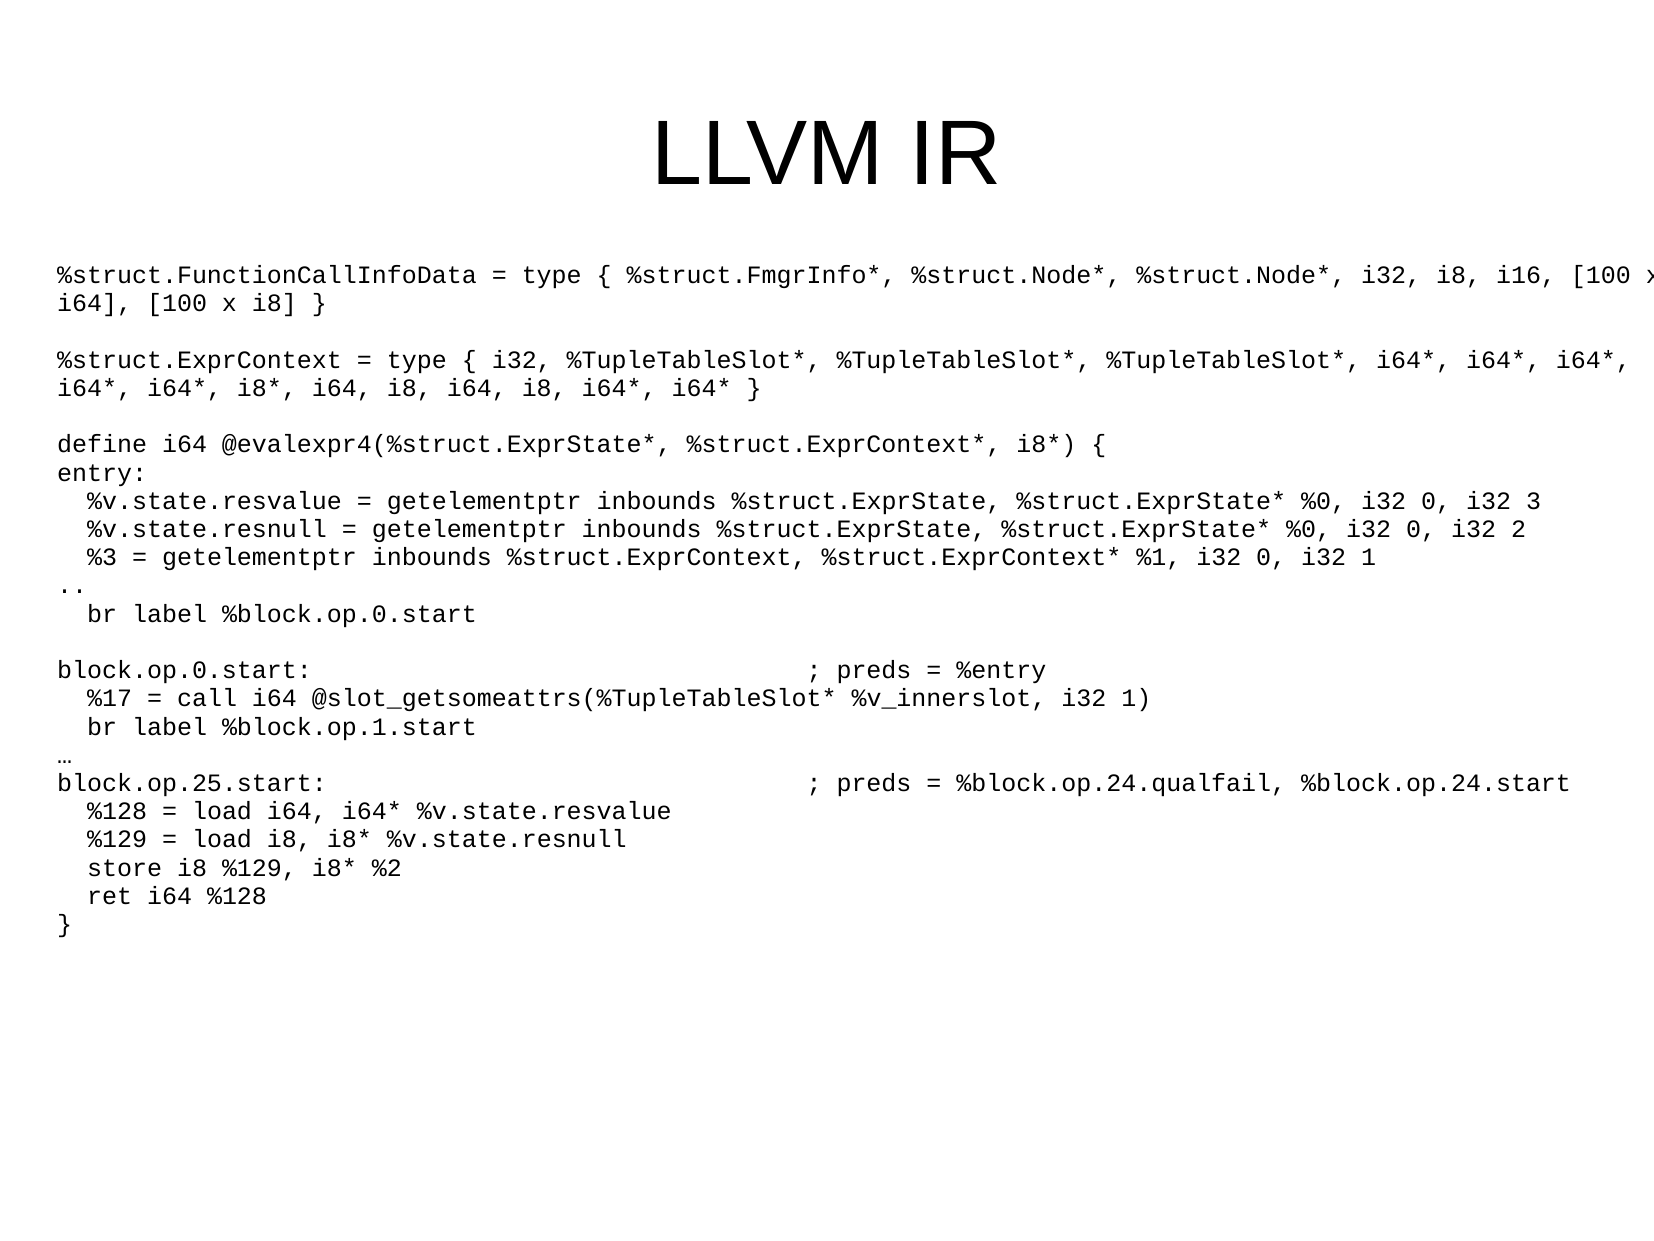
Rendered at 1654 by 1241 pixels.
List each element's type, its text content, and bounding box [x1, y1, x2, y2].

text_box %struct.FunctionCallInfoData = type { %struct.FmgrInfo*, %struct.Node*, %struct.Node*, i32, i8, i16, [100 x i64], [100 x i8] } %struct.ExprContext = type { i32, %TupleTableSlot*, %TupleTableSlot*, %TupleTableSlot*, i64*, i64*, i64*, i64*, i64*, i8*, i64, i8, i64, i8, i64*, i64* } define i64 @evalexpr4(%struct.ExprState*, %struct.ExprContext*, i8*) { entry: %v.state.resvalue = getelementptr inbounds %struct.ExprState, %struct.ExprState* %0, i32 0, i32 3 %v.state.resnull = getelementptr inbounds %struct.ExprState, %struct.ExprState* %0, i32 0, i32 2 %3 = getelementptr inbounds %struct.ExprContext, %struct.ExprContext* %1, i32 0, i32 1 .. br label %block.op.0.start block.op.0.start: ; preds = %entry %17 = call i64 @slot_getsomeattrs(%TupleTableSlot* %v_innerslot, i32 1) br label %block.op.1.start … block.op.25.start: ; preds = %block.op.24.qualfail, %block.op.24.start %128 = load i64, i64* %v.state.resvalue %129 = load i8, i8* %v.state.resnull store i8 %129, i8* %2 ret i64 %128 } [42, 255, 1654, 1026]
title LLVM IR [82, 49, 1571, 255]
